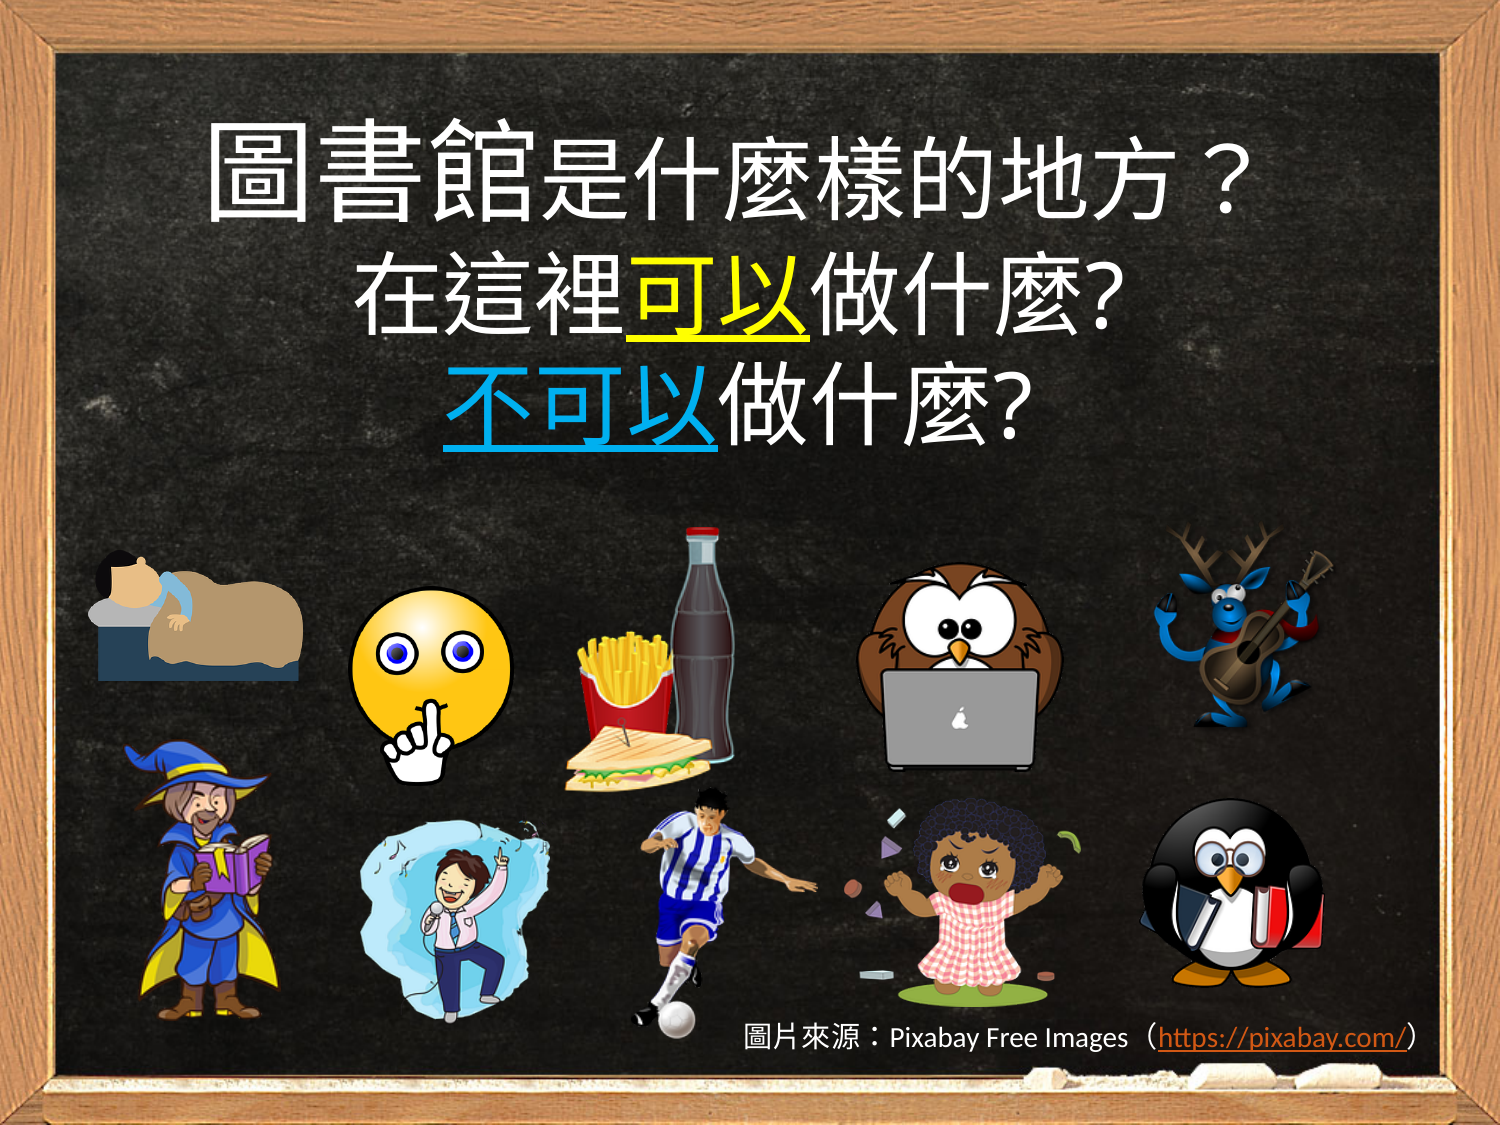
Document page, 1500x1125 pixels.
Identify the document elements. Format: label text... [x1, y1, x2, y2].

title 圖書館是什麼樣的地方？ 在這裡可以做什麼? 不可以做什麼? [100, 101, 1376, 457]
text_box 圖片來源：Pixabay Free Images（https://pixabay.com/） [728, 1011, 1451, 1062]
picture [0, 0, 1500, 1125]
